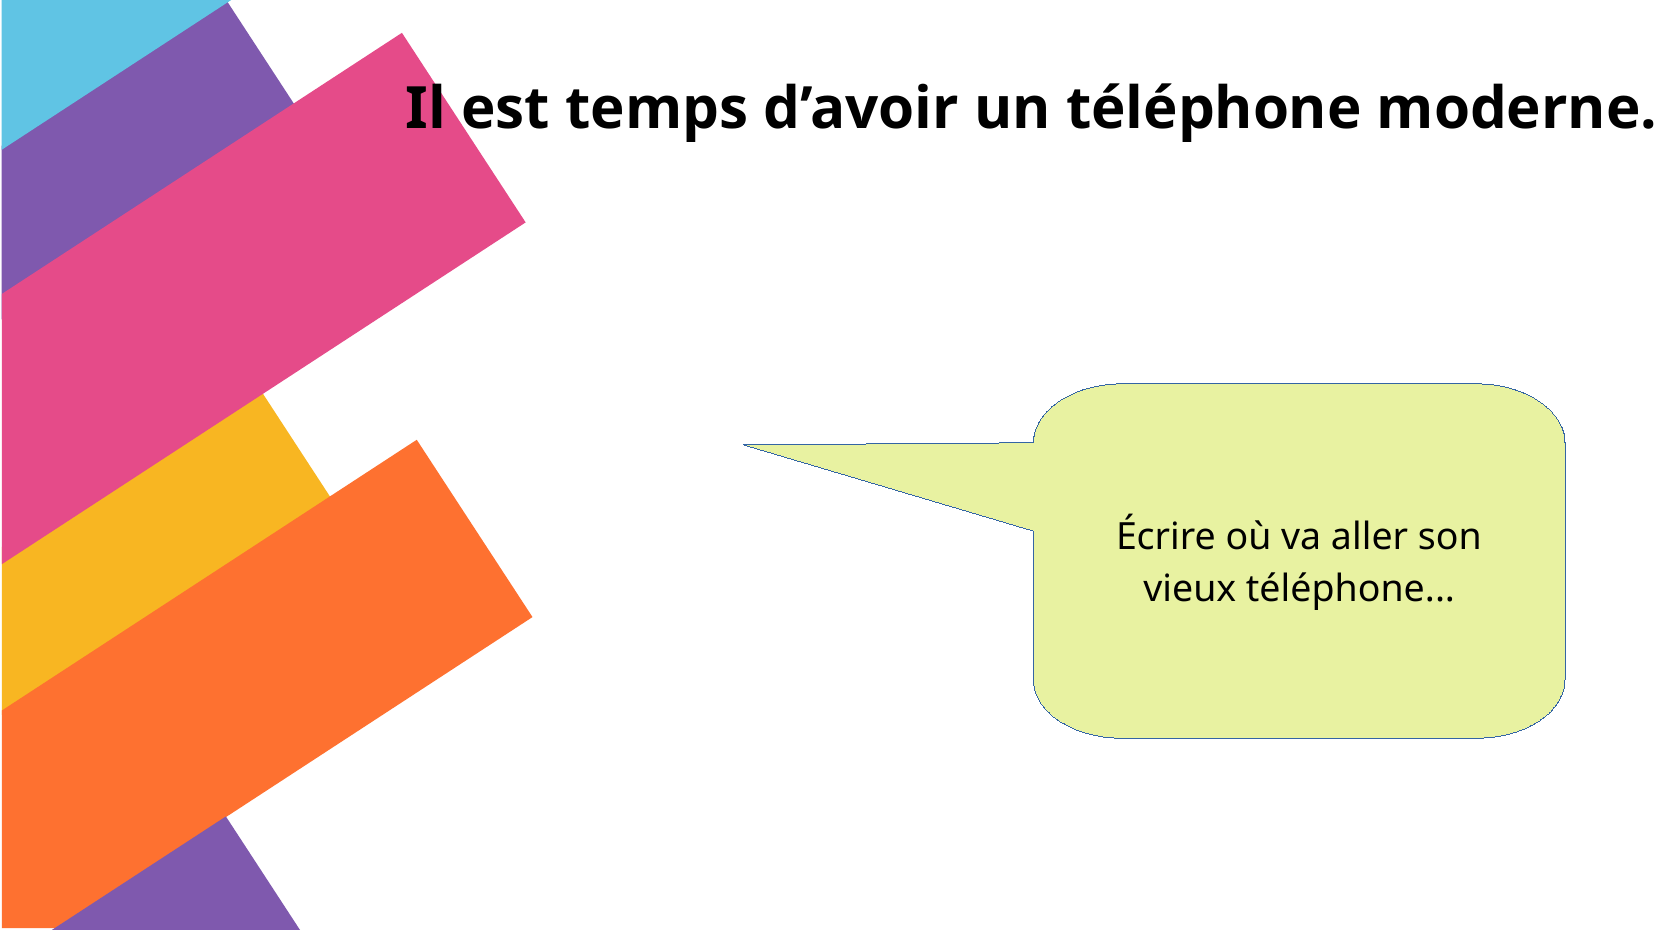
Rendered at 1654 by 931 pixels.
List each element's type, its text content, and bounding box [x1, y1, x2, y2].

text_box Il est temps d’avoir un téléphone moderne... [561, 59, 1536, 233]
text_box Écrire où va aller son vieux téléphone... [743, 383, 1566, 739]
